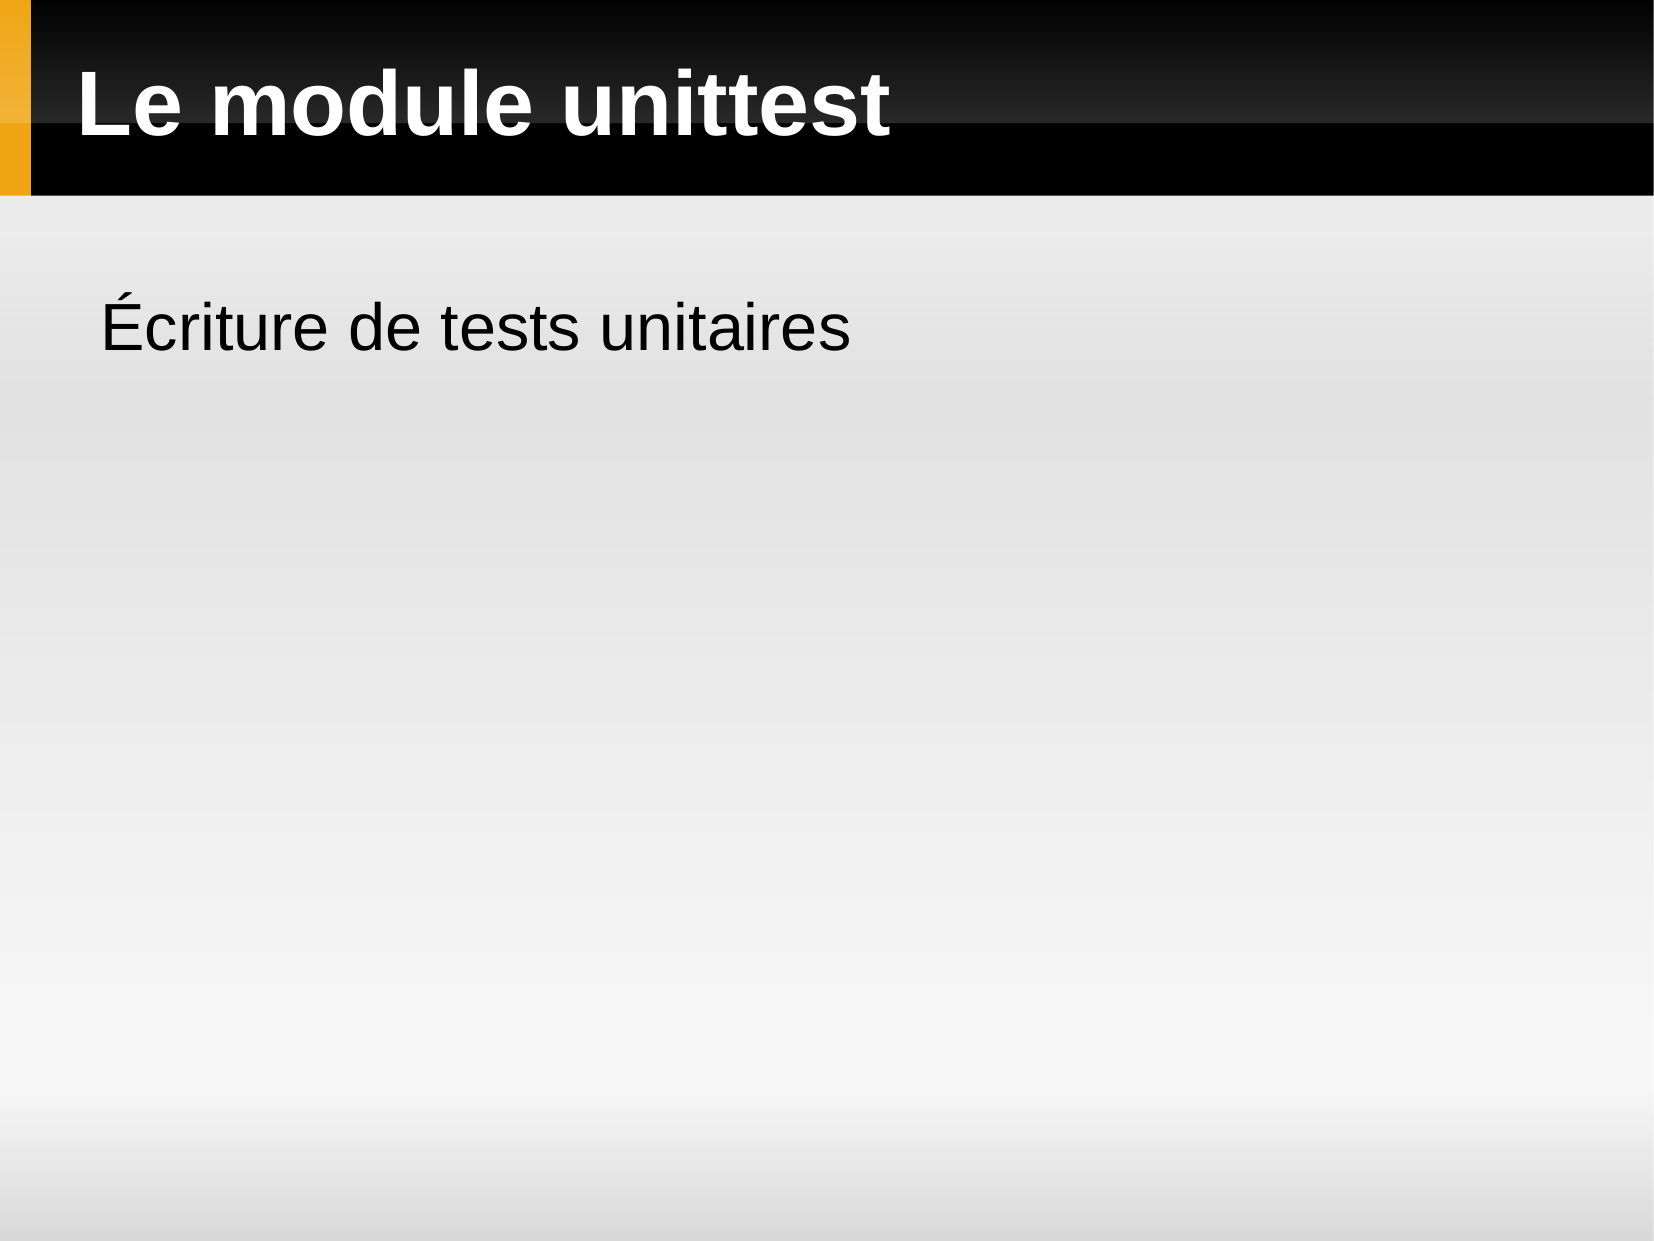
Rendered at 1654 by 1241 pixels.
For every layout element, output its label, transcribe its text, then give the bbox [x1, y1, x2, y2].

title Le module unittest [76, 7, 1565, 200]
list Écriture de tests unitaires [82, 290, 1571, 1094]
picture [0, 0, 1654, 1241]
